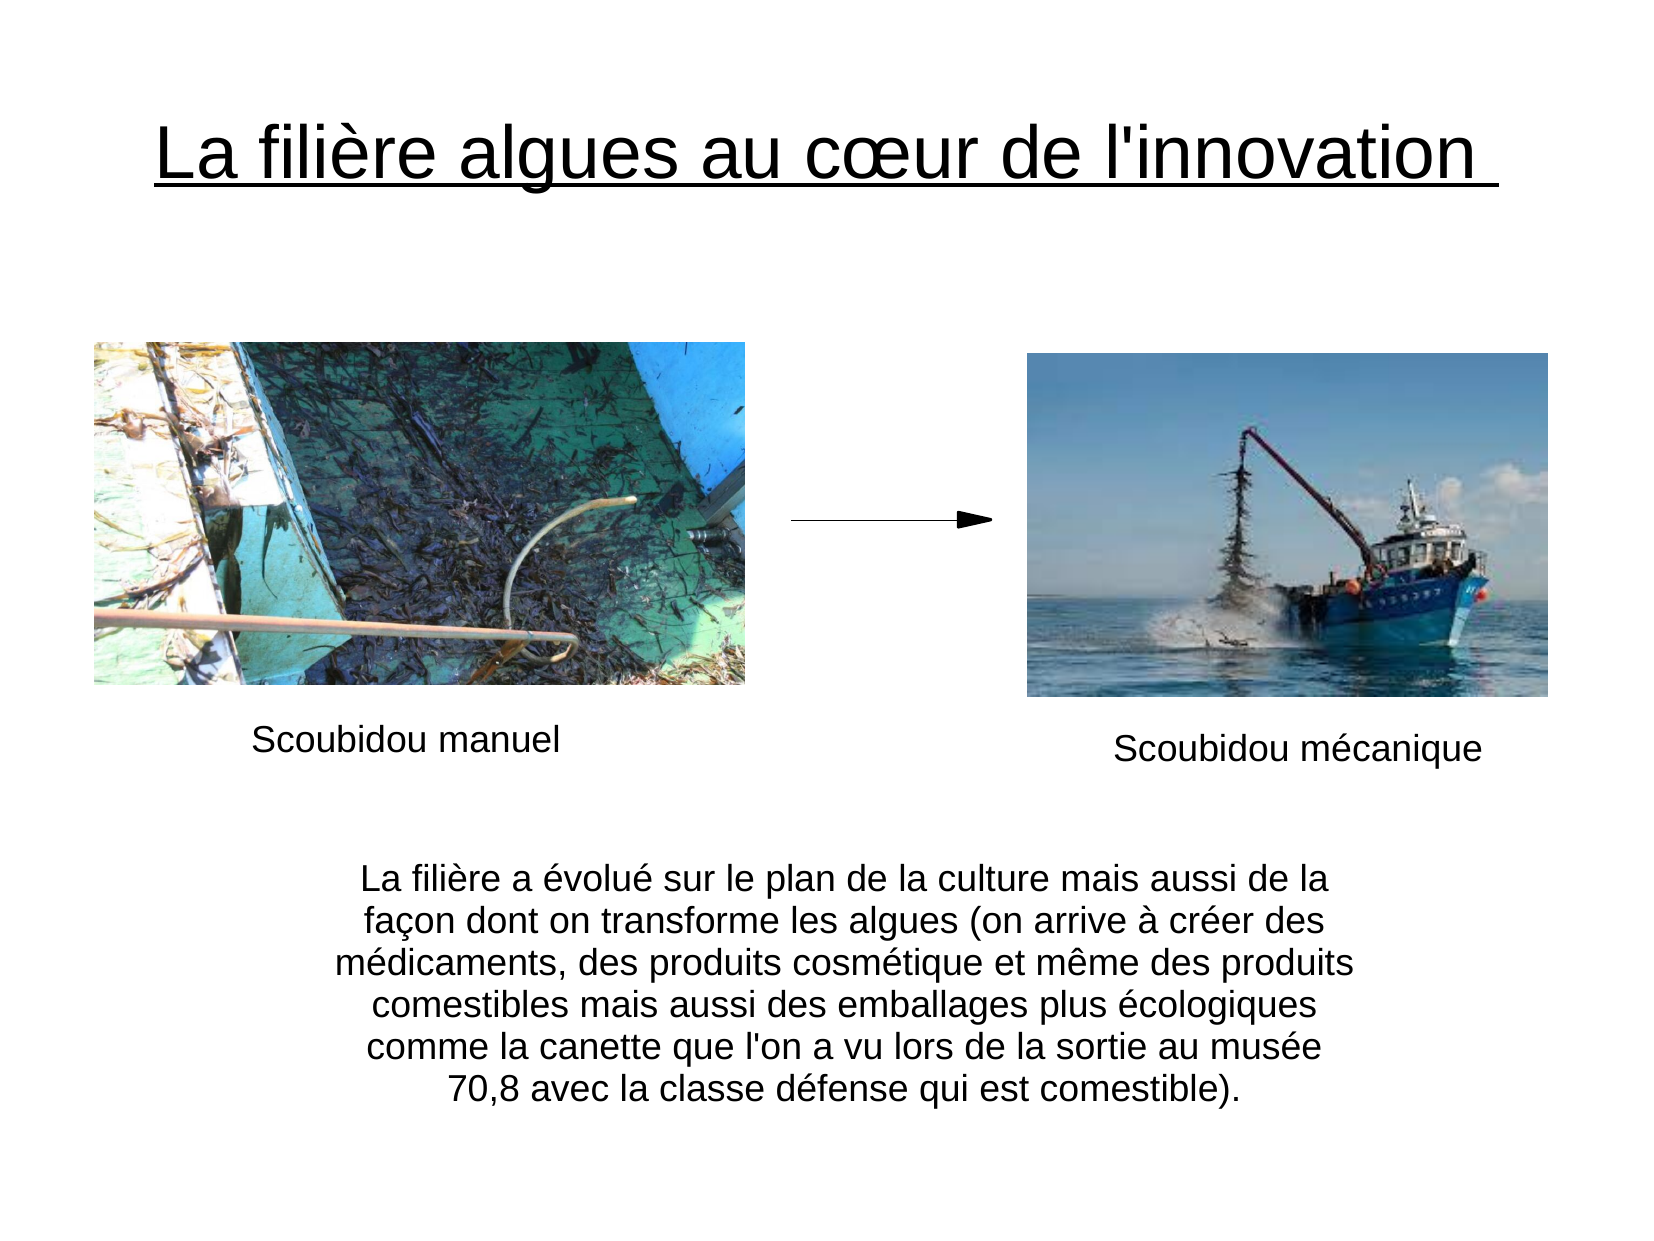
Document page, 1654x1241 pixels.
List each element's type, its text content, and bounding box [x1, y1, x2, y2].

text_box Scoubidou mécanique [1098, 720, 1512, 778]
text_box La filière a évolué sur le plan de la culture mais aussi de la façon dont on transforme les algues (on arrive à créer des médicaments, des produits cosmétique et même des produits comestibles mais aussi des emballages plus écologiques comme la canette que l'on a vu lors de la sortie au musée 70,8 avec la classe défense qui est comestible). [318, 850, 1371, 1118]
title La filière algues au cœur de l'innovation [82, 49, 1571, 257]
text_box Scoubidou manuel [236, 710, 591, 768]
picture [94, 342, 745, 686]
picture [1027, 353, 1548, 697]
